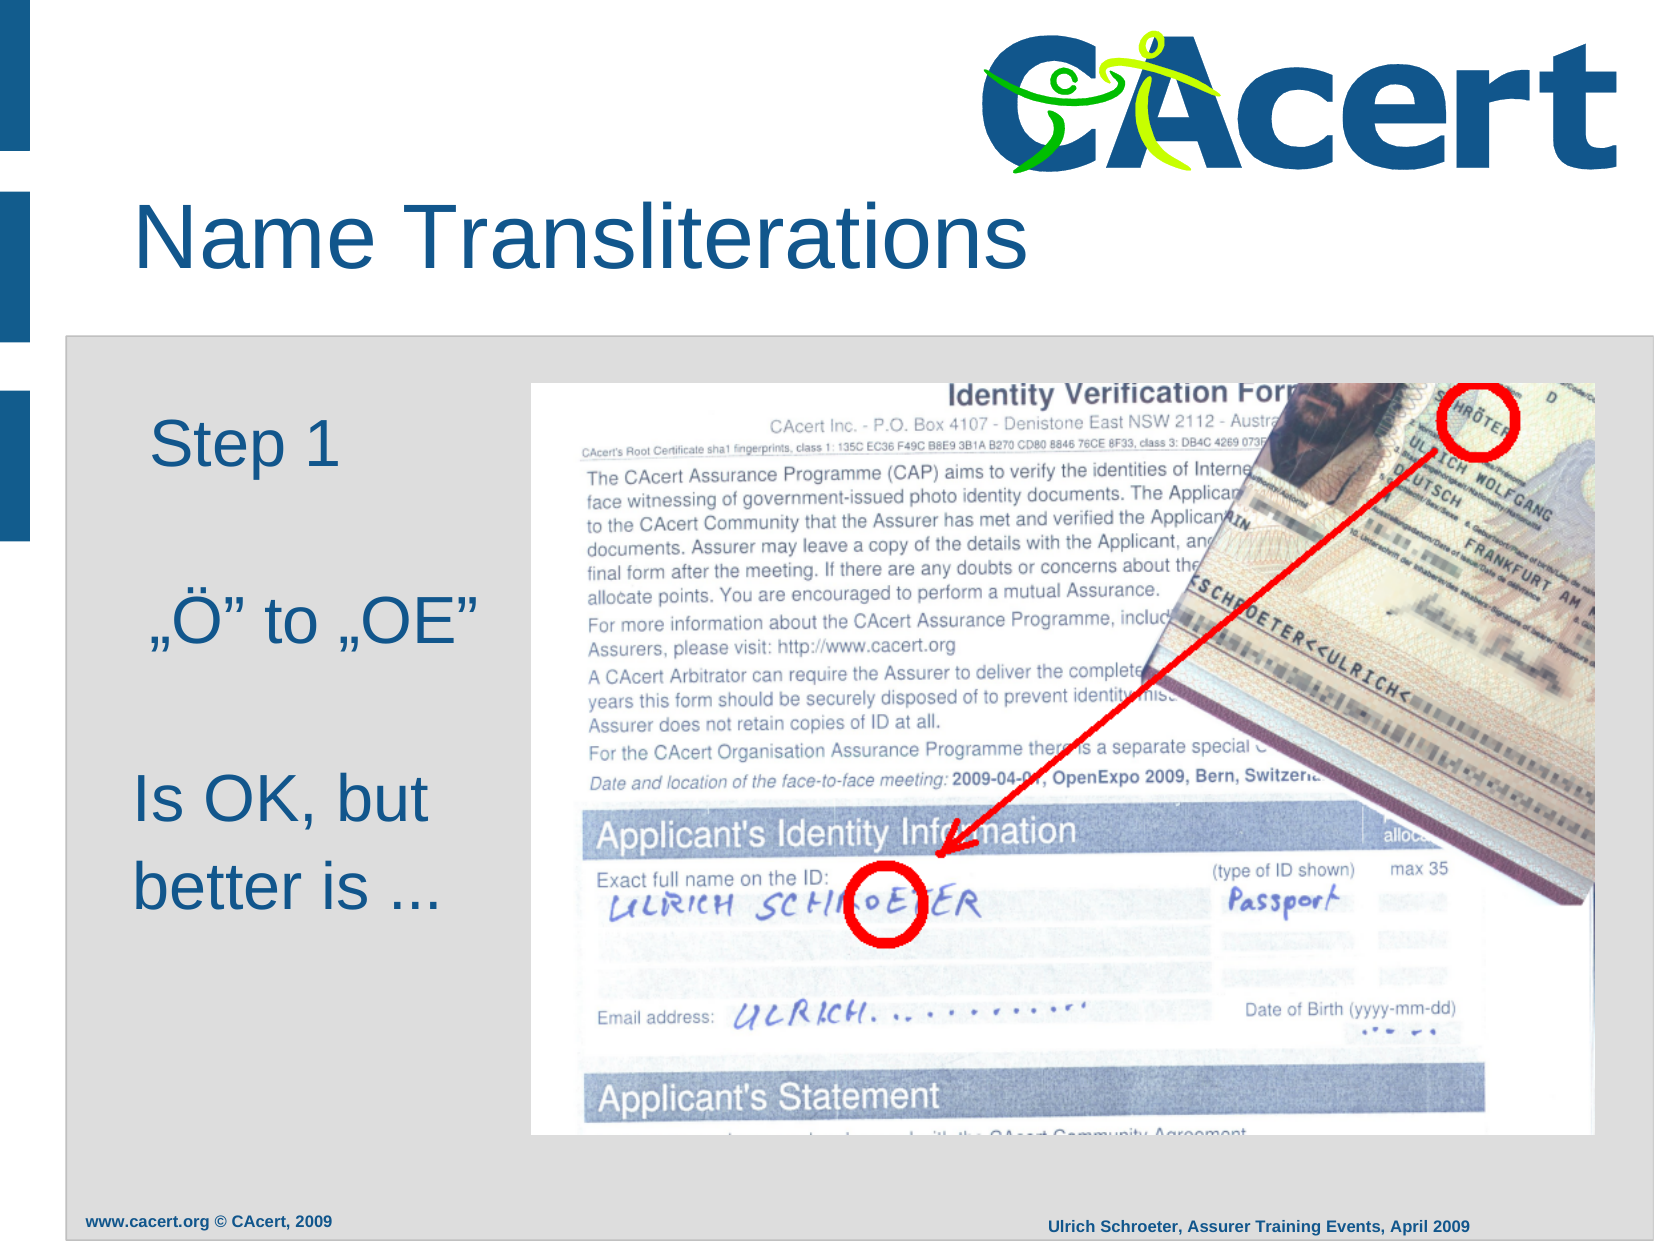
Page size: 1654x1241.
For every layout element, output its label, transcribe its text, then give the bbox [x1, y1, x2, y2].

picture [531, 383, 1595, 1135]
text_box Step 1 „Ö” to „OE” Is OK, but better is ... [118, 384, 495, 932]
text_box Name Transliterations [118, 177, 1046, 296]
